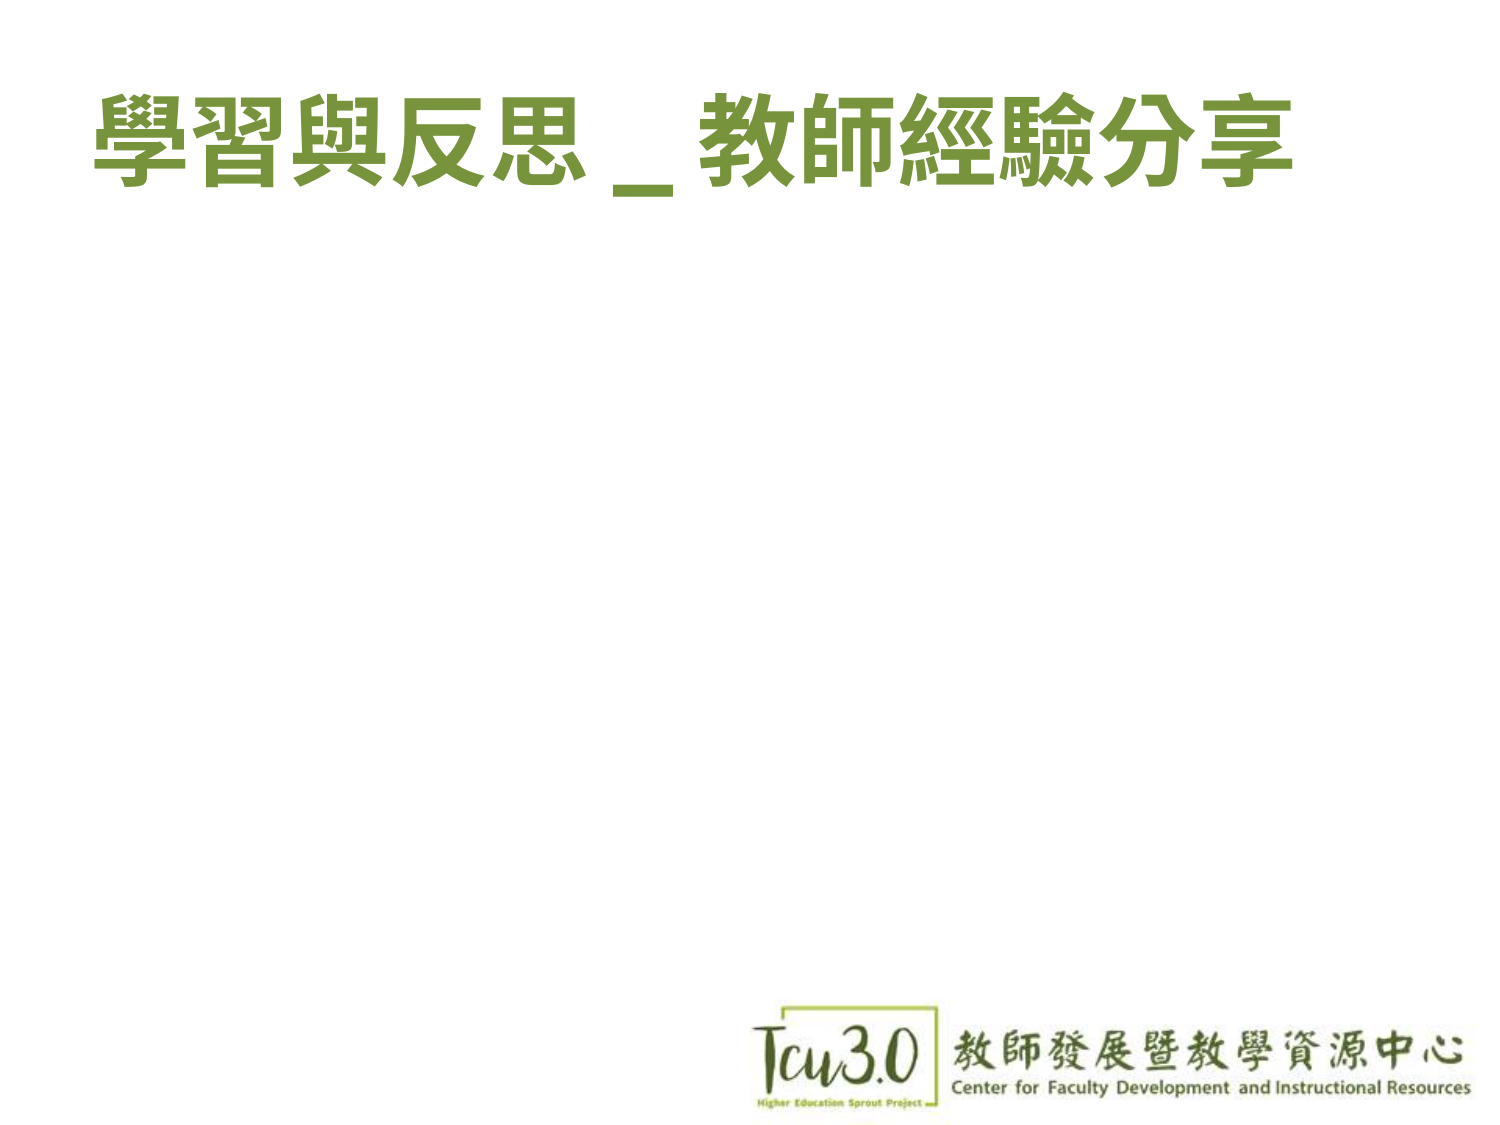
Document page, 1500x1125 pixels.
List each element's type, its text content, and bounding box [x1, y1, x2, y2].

title 學習與反思_教師經驗分享 [75, 45, 1426, 233]
